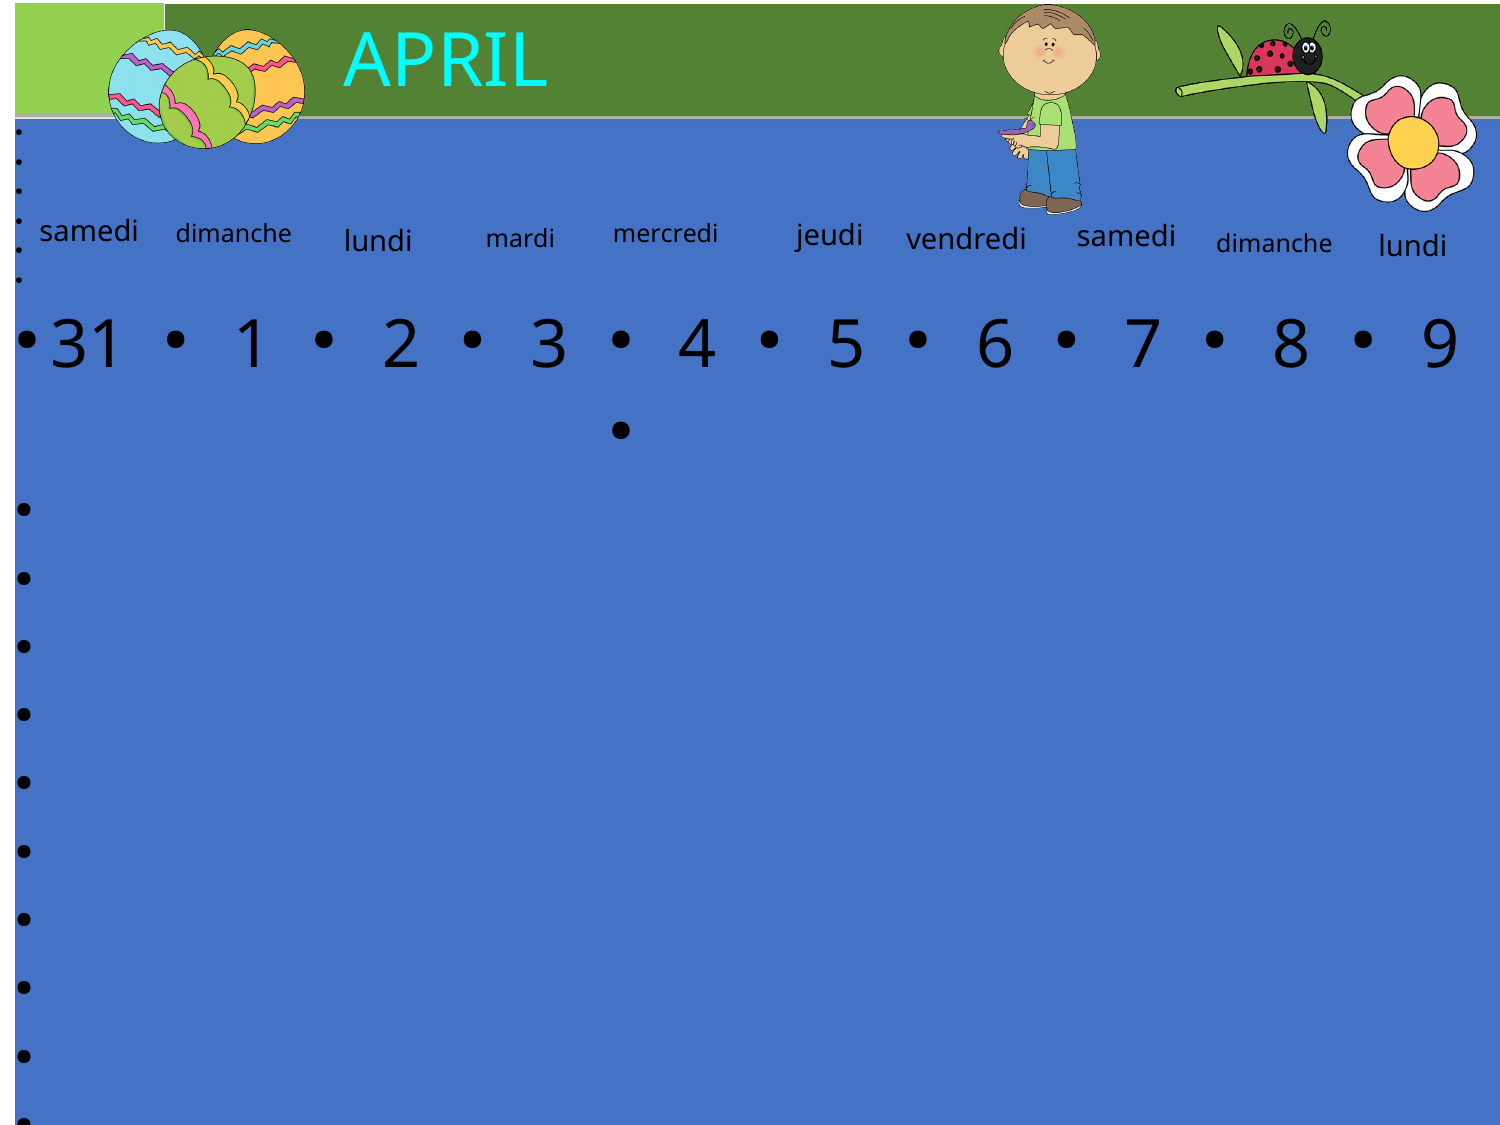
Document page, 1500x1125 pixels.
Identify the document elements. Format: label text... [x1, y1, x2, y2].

table_cell 8 [1203, 296, 1351, 478]
text_box mercredi [598, 210, 734, 255]
table_header [164, 119, 312, 296]
text_box samedi [24, 205, 154, 255]
table_header [1101, 119, 1175, 210]
table_cell [609, 478, 758, 1125]
table_cell 1 [164, 296, 312, 478]
text_box vendredi [891, 213, 1042, 263]
table_cell 4 [609, 296, 758, 478]
table_cell [15, 478, 164, 1125]
text_box lundi [1363, 220, 1463, 270]
table_cell 5 [758, 296, 906, 478]
table_cell 31 [15, 296, 164, 478]
text_box mardi [471, 215, 570, 260]
text_box lundi [329, 215, 428, 265]
table_header [1054, 212, 1203, 296]
table_cell [164, 478, 312, 1125]
text_box samedi [1062, 210, 1191, 260]
text_box jeudi [781, 209, 879, 259]
text_box dimanche [1201, 220, 1348, 265]
text_box [1101, 4, 1500, 116]
table_cell 6 [906, 296, 1054, 478]
text_box dimanche [161, 210, 307, 255]
table_cell 2 [312, 296, 461, 478]
picture [998, 4, 1101, 215]
table_header [312, 119, 461, 296]
table_cell [461, 478, 609, 1125]
table_header [906, 119, 998, 213]
text_box [15, 3, 164, 114]
table_header [1351, 119, 1500, 296]
picture [108, 29, 305, 149]
table_header [461, 119, 609, 296]
table_header [758, 119, 906, 296]
picture [1175, 20, 1477, 212]
table_cell [1203, 478, 1351, 1125]
table_cell [1351, 478, 1500, 1125]
table_cell [906, 478, 1054, 1125]
table_cell 3 [461, 296, 609, 478]
table_cell [312, 478, 461, 1125]
table_header [906, 215, 1054, 296]
table_cell 7 [1054, 296, 1203, 478]
text_box [165, 4, 998, 116]
table_cell [1054, 478, 1203, 1125]
table_cell 9 [1351, 296, 1500, 478]
table_cell [758, 478, 906, 1125]
table_header [609, 119, 758, 296]
text_box APRIL [328, 4, 799, 111]
table_header [15, 119, 164, 296]
table_header [1203, 212, 1351, 296]
